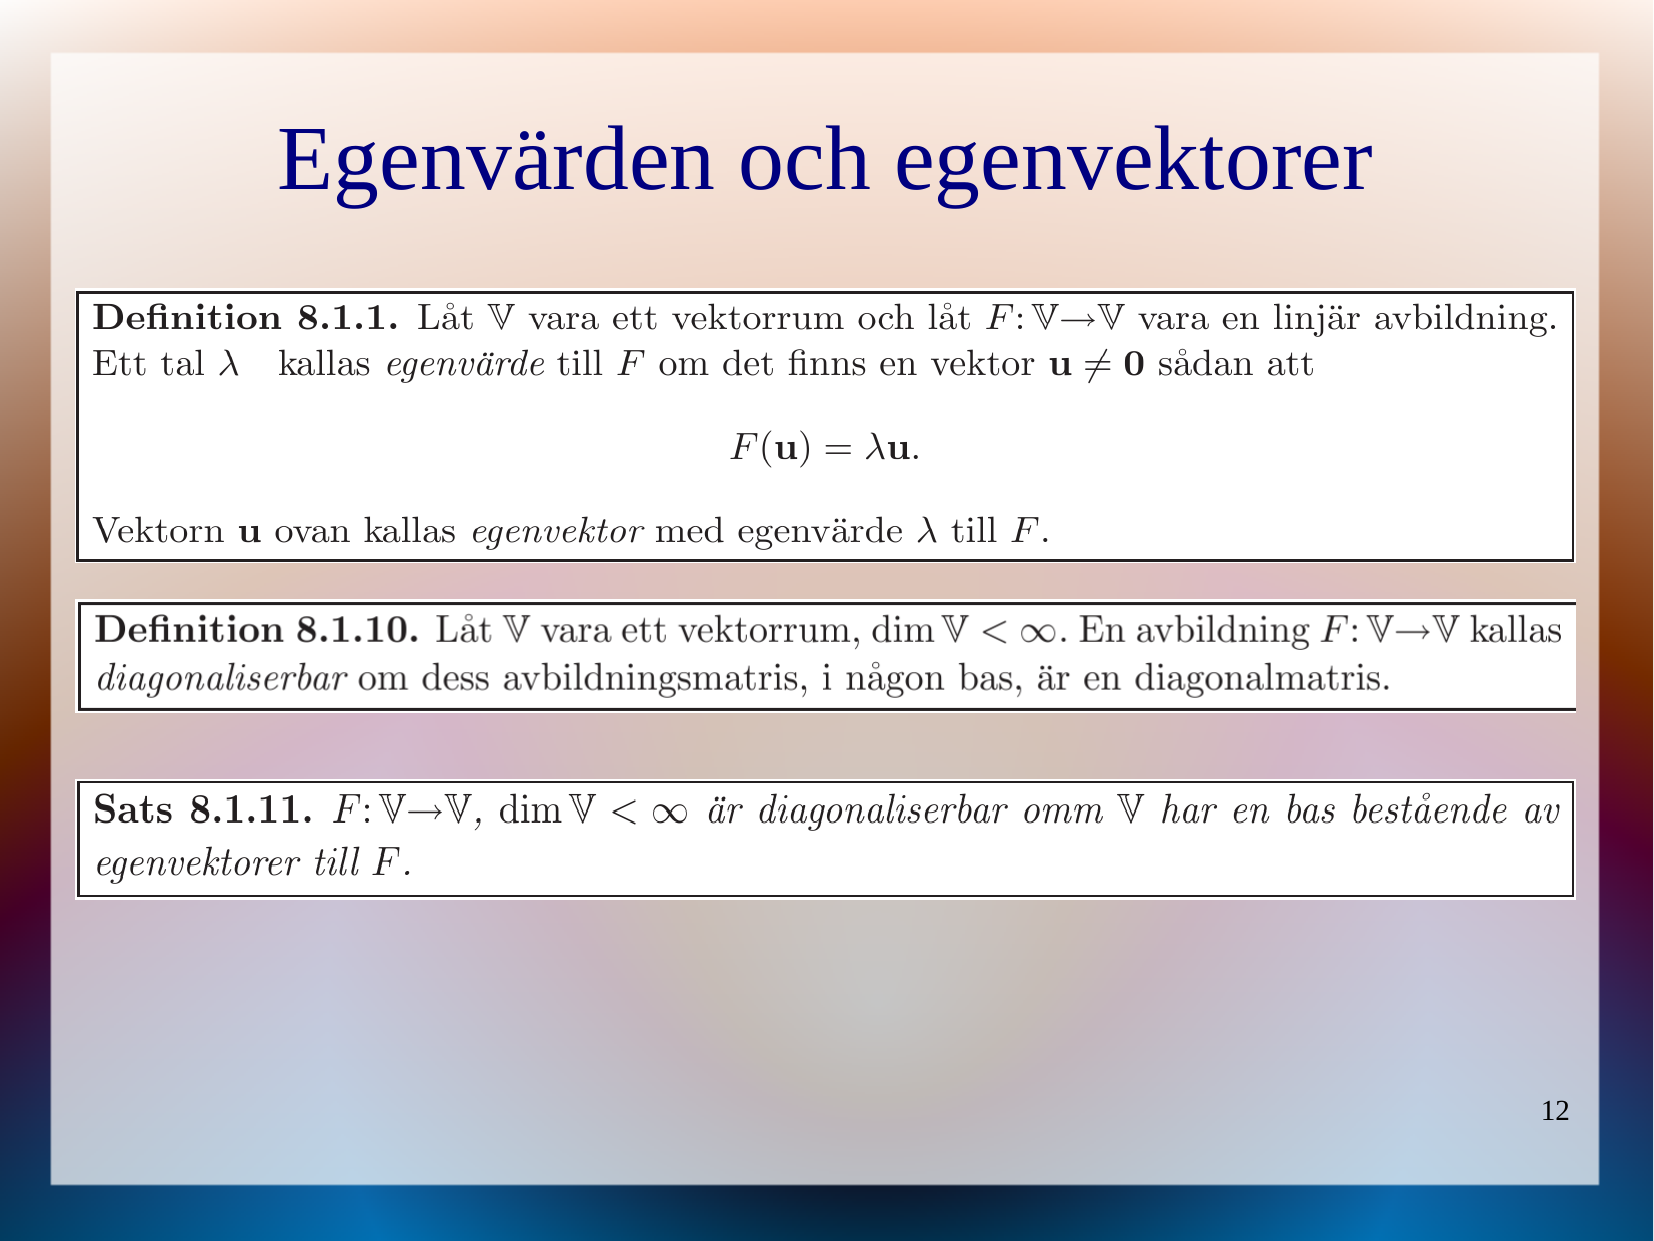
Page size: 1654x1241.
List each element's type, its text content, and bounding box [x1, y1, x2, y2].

picture [0, 0, 1654, 1241]
title Egenvärden och egenvektorer [82, 62, 1571, 256]
